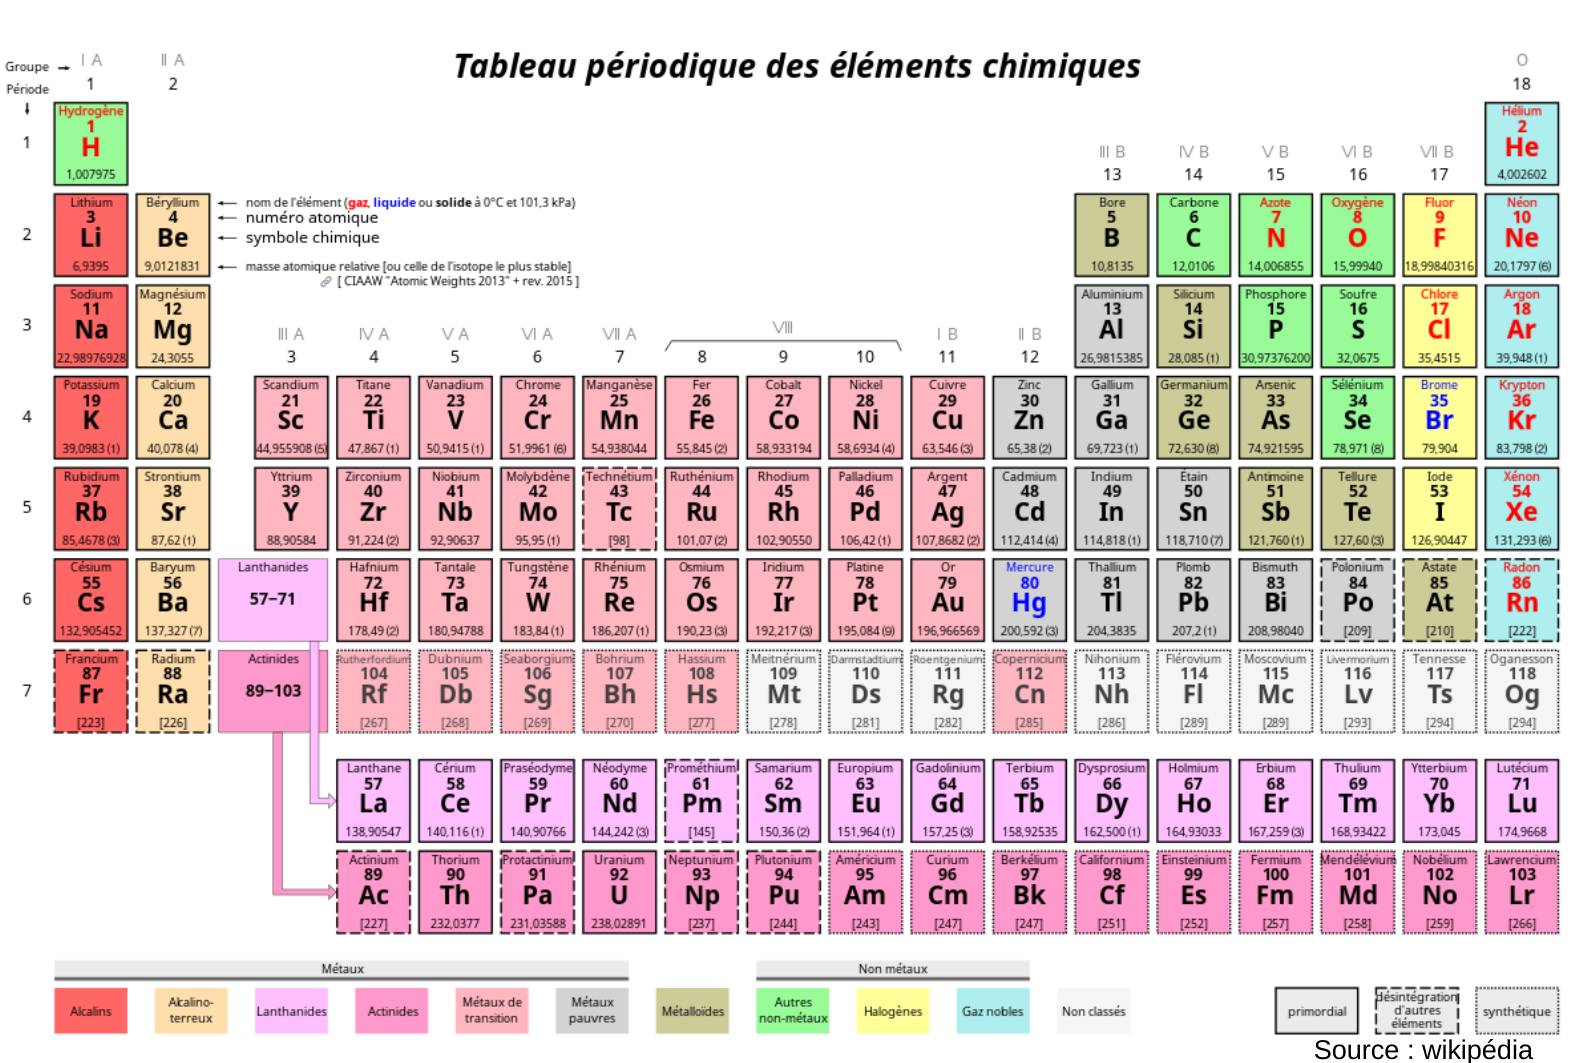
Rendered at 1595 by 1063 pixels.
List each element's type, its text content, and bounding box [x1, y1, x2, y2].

text_box Source : wikipédia [1299, 1027, 1556, 1063]
picture [0, 30, 1595, 1052]
